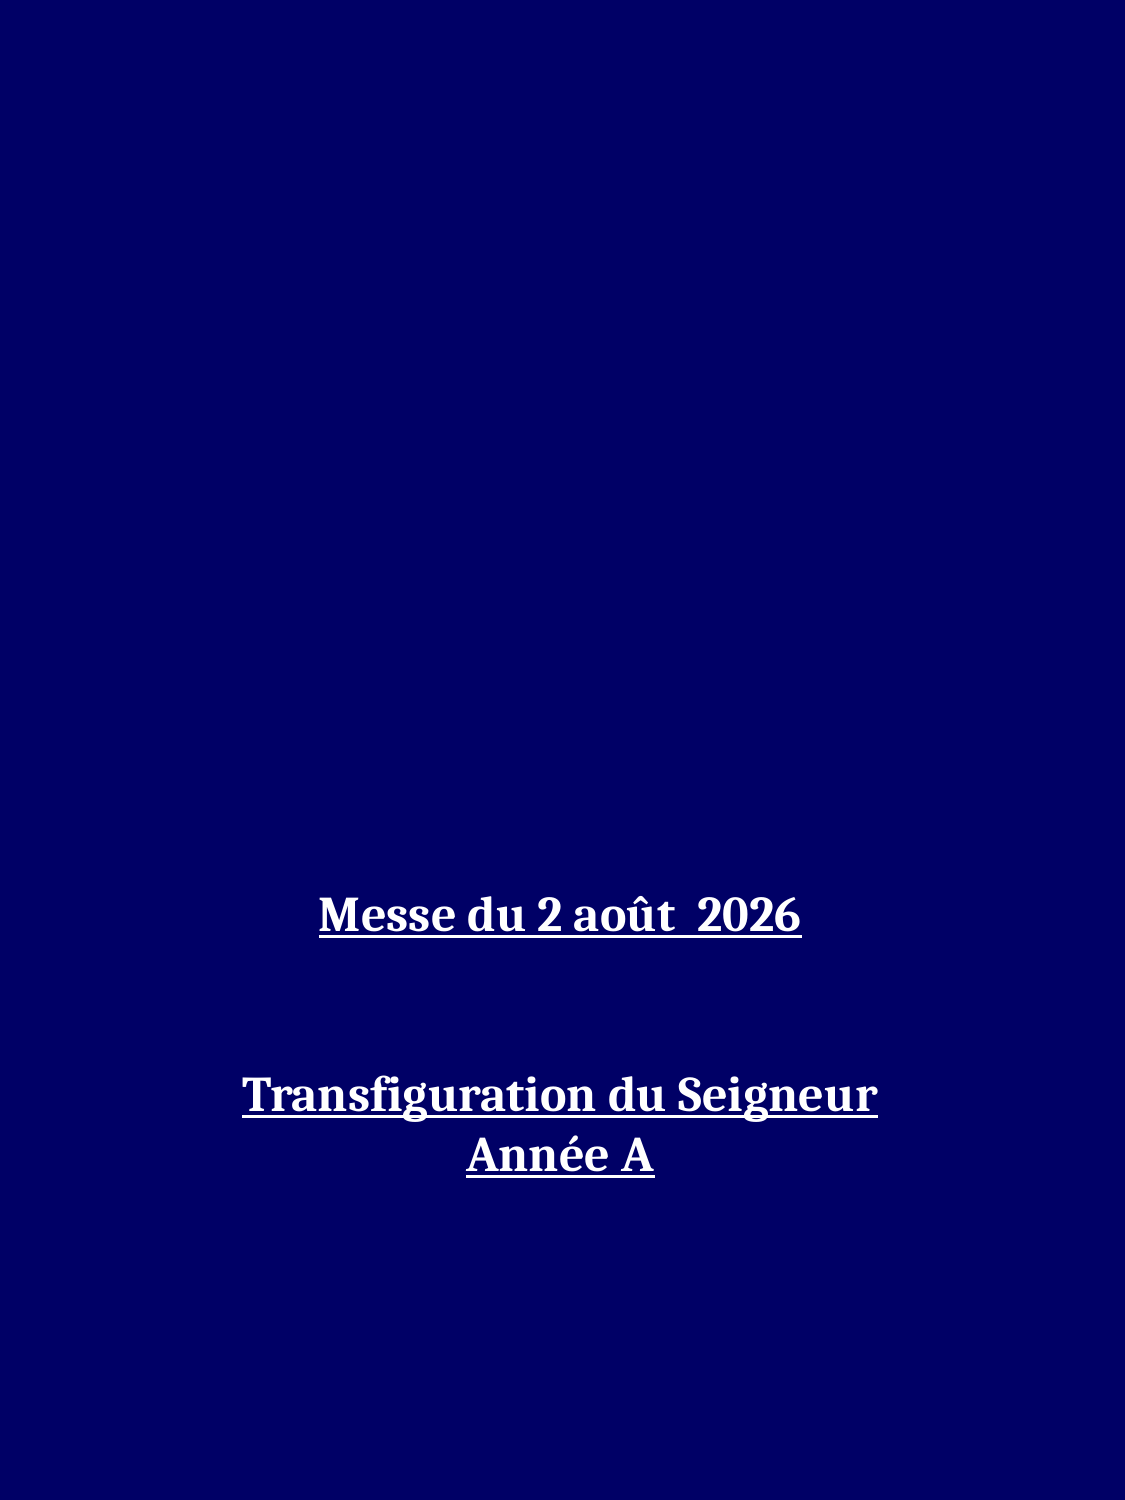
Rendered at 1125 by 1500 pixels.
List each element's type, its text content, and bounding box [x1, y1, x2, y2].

text_box Messe du 2 août 2026 Transfiguration du Seigneur Année A [161, 874, 959, 1249]
